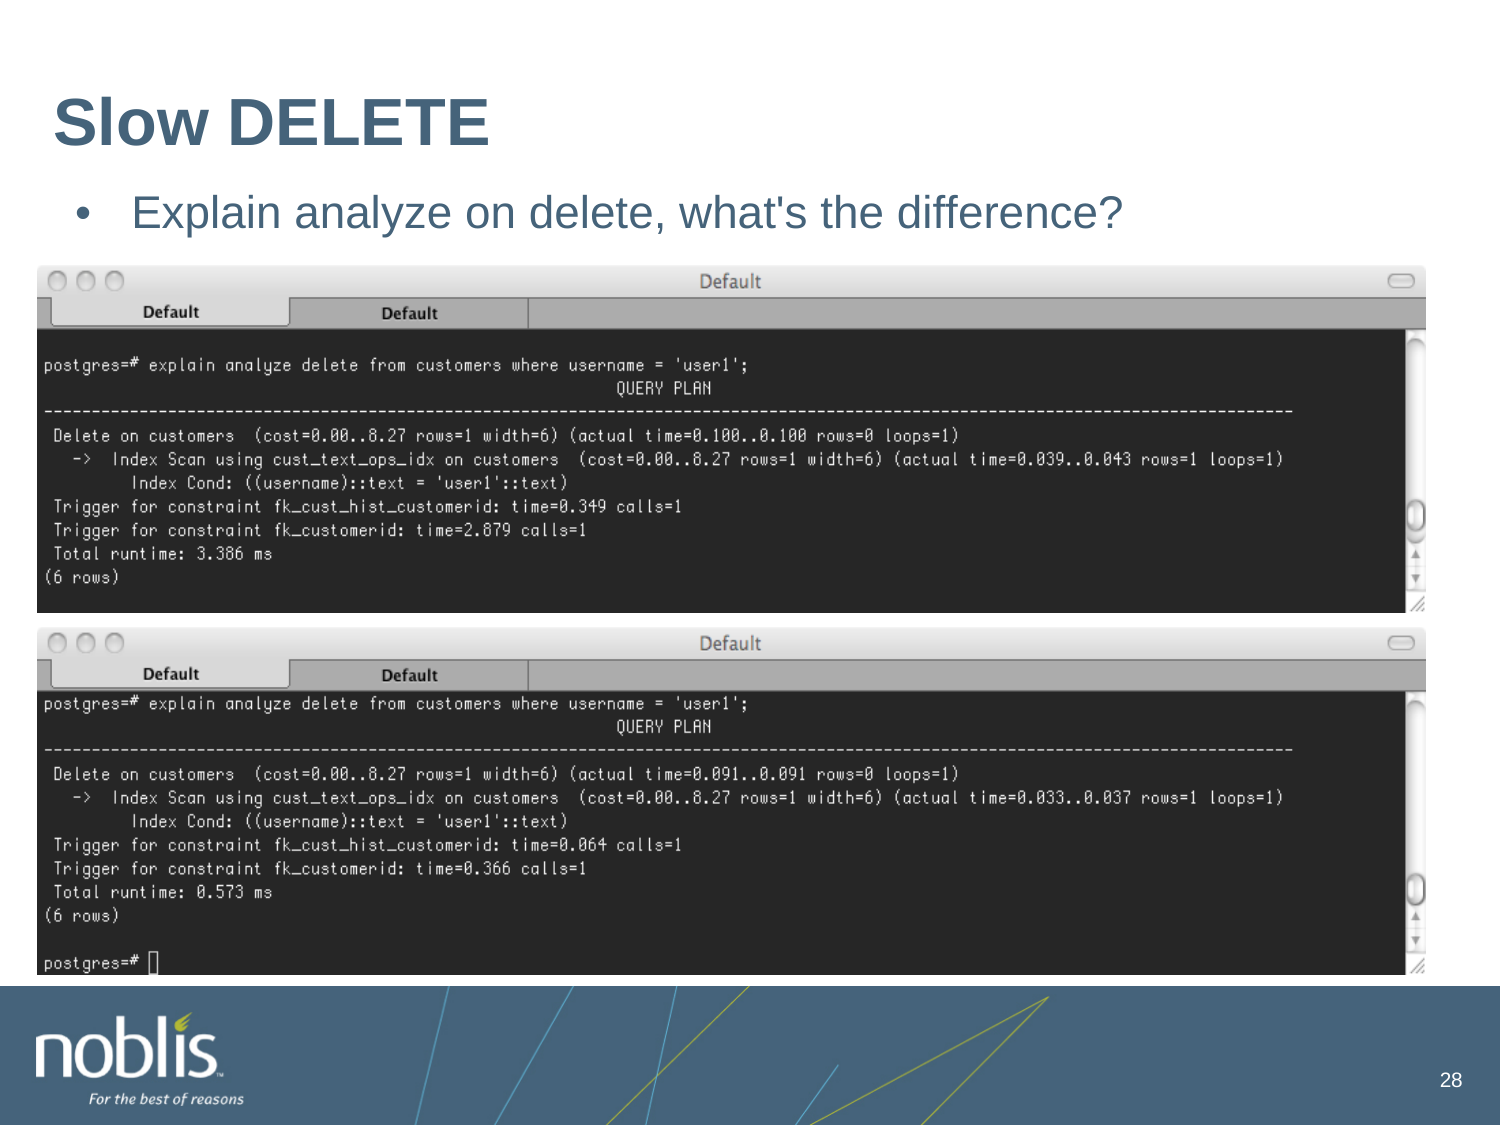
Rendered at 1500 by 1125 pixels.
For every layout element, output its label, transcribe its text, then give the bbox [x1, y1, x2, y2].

list Explain analyze on delete, what's the difference? [75, 187, 1452, 286]
picture [37, 265, 1426, 613]
picture [37, 627, 1426, 976]
title Slow DELETE [53, 38, 1438, 211]
picture [0, 986, 1500, 1125]
